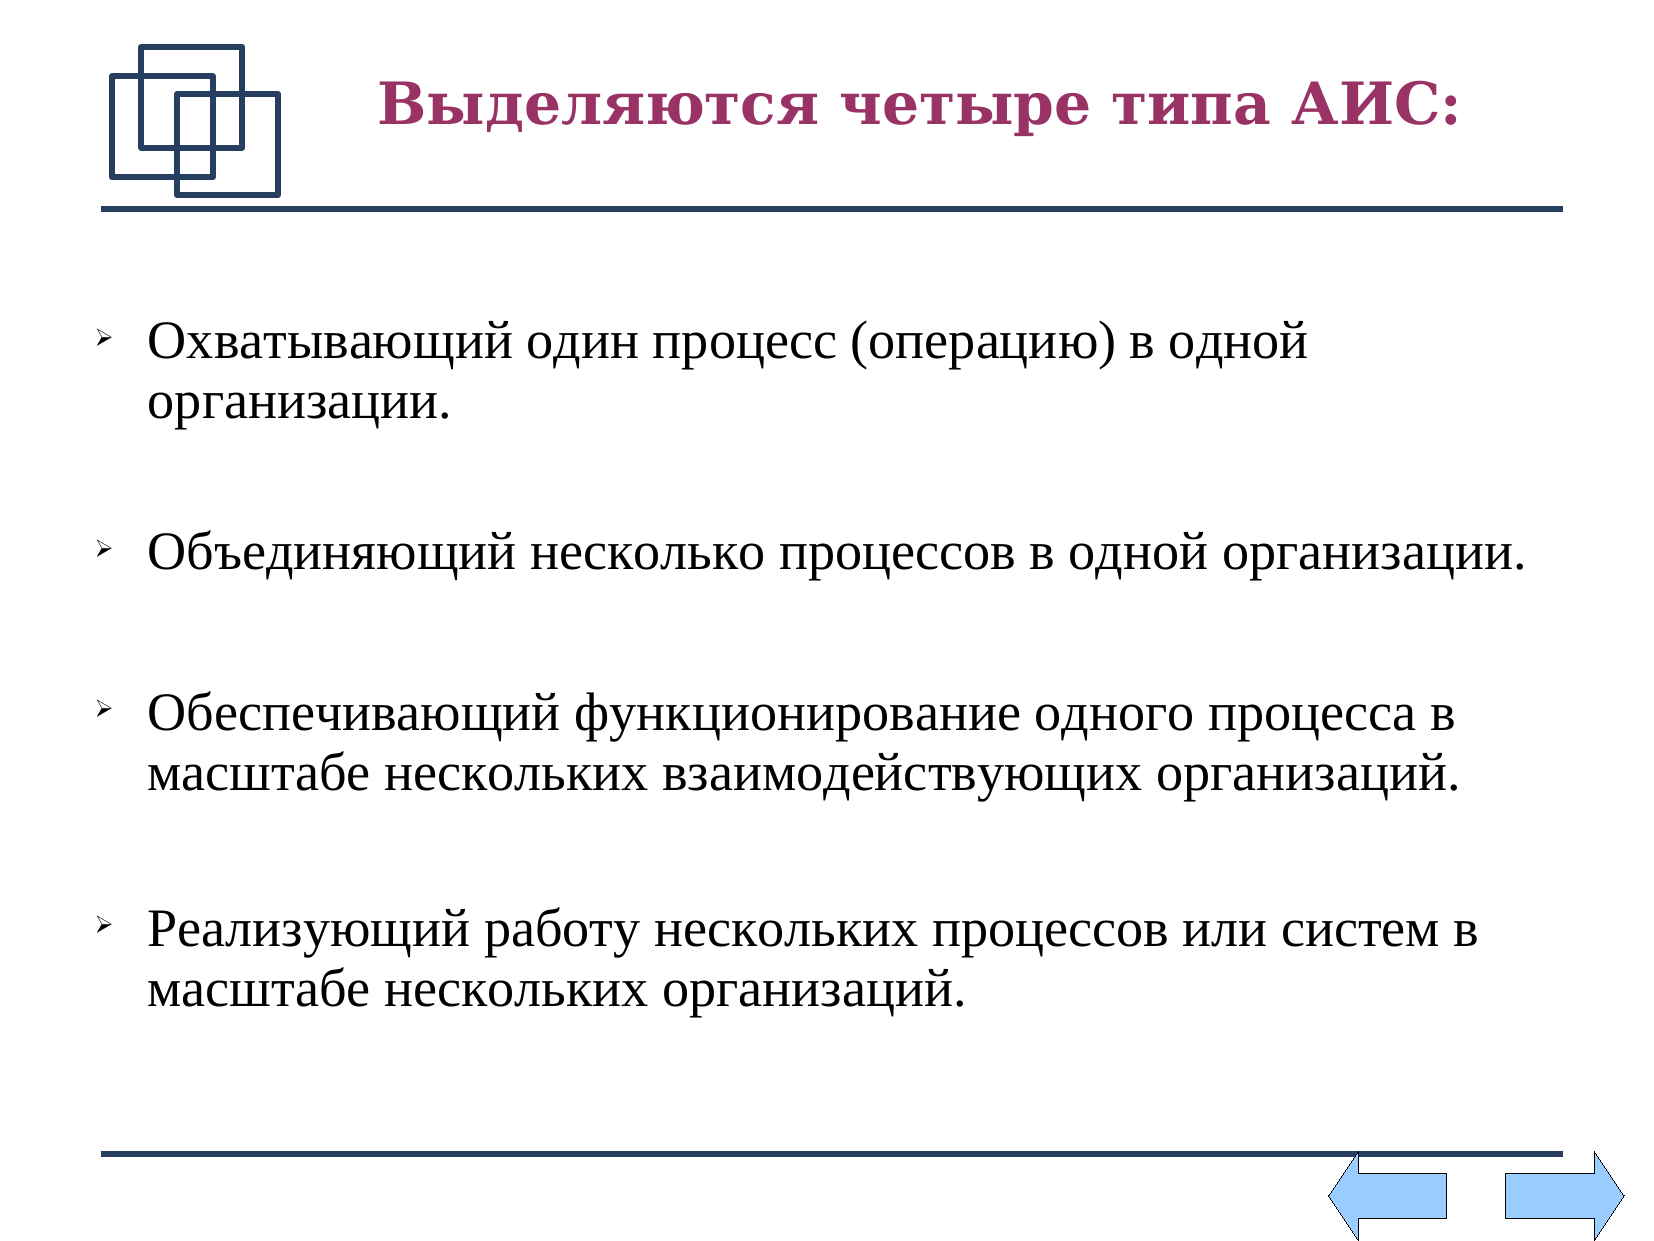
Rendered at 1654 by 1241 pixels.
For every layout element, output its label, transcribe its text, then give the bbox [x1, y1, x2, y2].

text_box [1505, 1151, 1625, 1241]
text_box [1328, 1151, 1447, 1241]
text_box Выделяются четыре типа АИС: [295, 1, 1565, 207]
list Охватывающий один процесс (операцию) в одной организации. Объединяющий несколько процессов в одной организации. Обеспечивающий функционирование одного процесса в масштабе нескольких взаимодействующих организаций. Реализующий работу нескольких процессов или систем в масштабе нескольких организаций. [76, 206, 1565, 1028]
